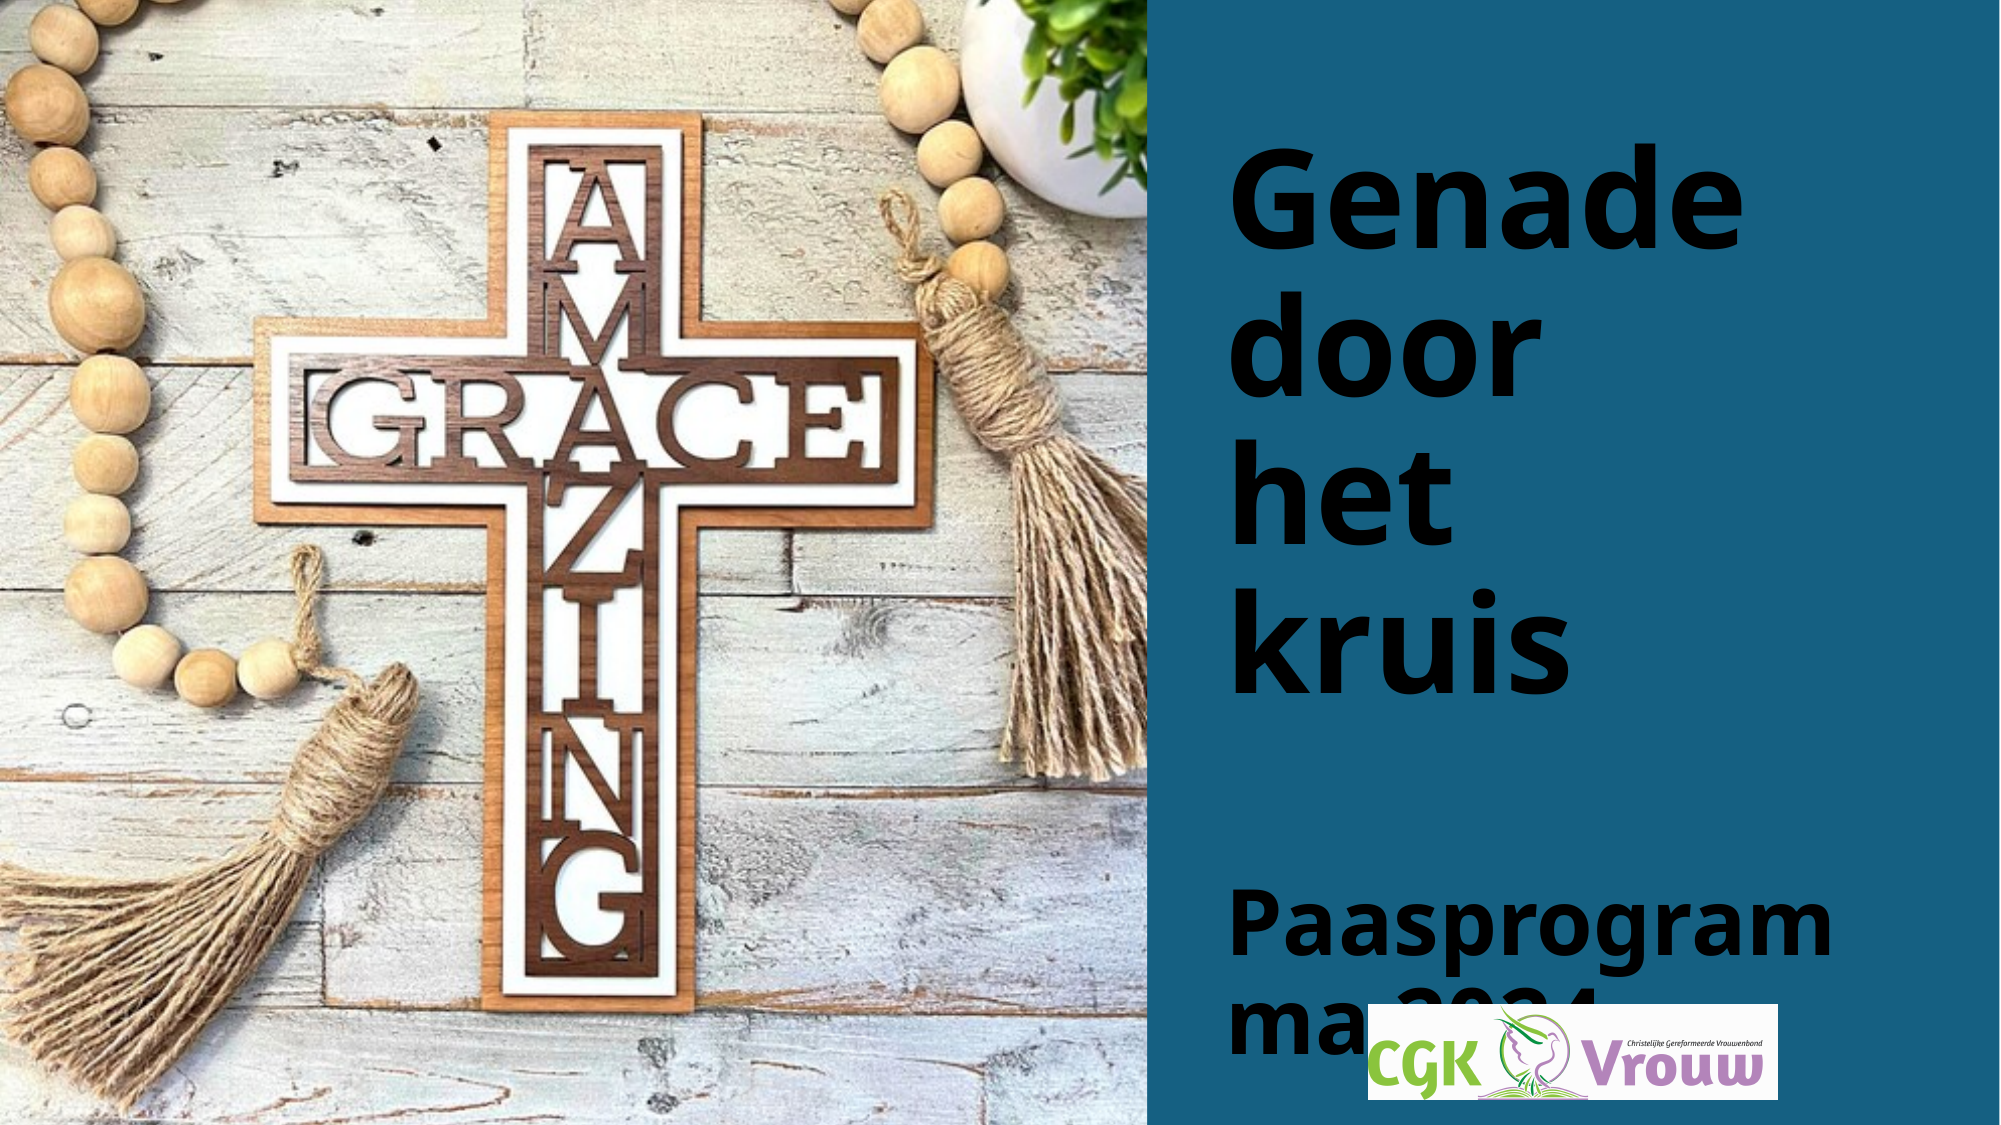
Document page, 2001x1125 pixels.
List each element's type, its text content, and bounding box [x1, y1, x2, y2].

text_box [1148, 0, 2000, 1125]
picture [0, 0, 1148, 1125]
subtitle Paasprogramma 2024 [1210, 759, 1863, 1003]
title Genade door het kruis [1210, 121, 1863, 728]
picture [1368, 1004, 1778, 1100]
